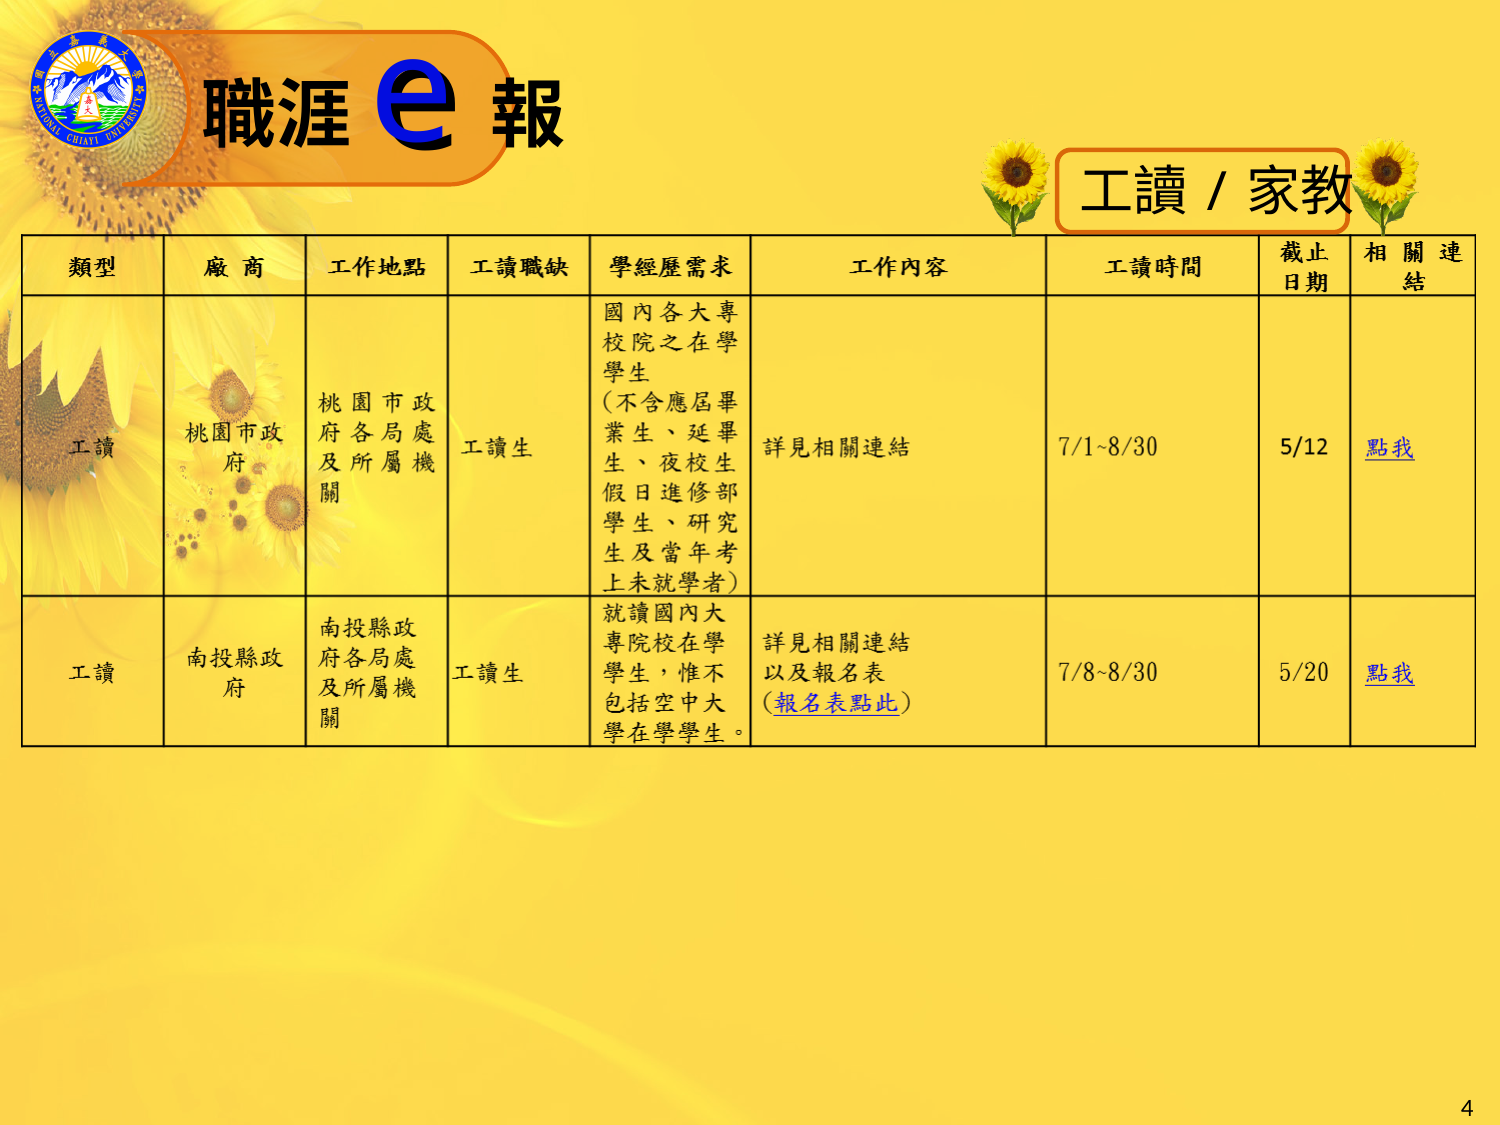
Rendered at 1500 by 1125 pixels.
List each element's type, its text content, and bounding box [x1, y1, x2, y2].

picture [29, 30, 148, 150]
picture [21, 135, 1476, 762]
text_box 工讀/家教 [1065, 149, 1333, 230]
text_box [123, 130, 469, 185]
text_box [123, 32, 186, 86]
text_box 4 [1445, 1084, 1490, 1125]
text_box 職涯e報 [186, 0, 609, 181]
